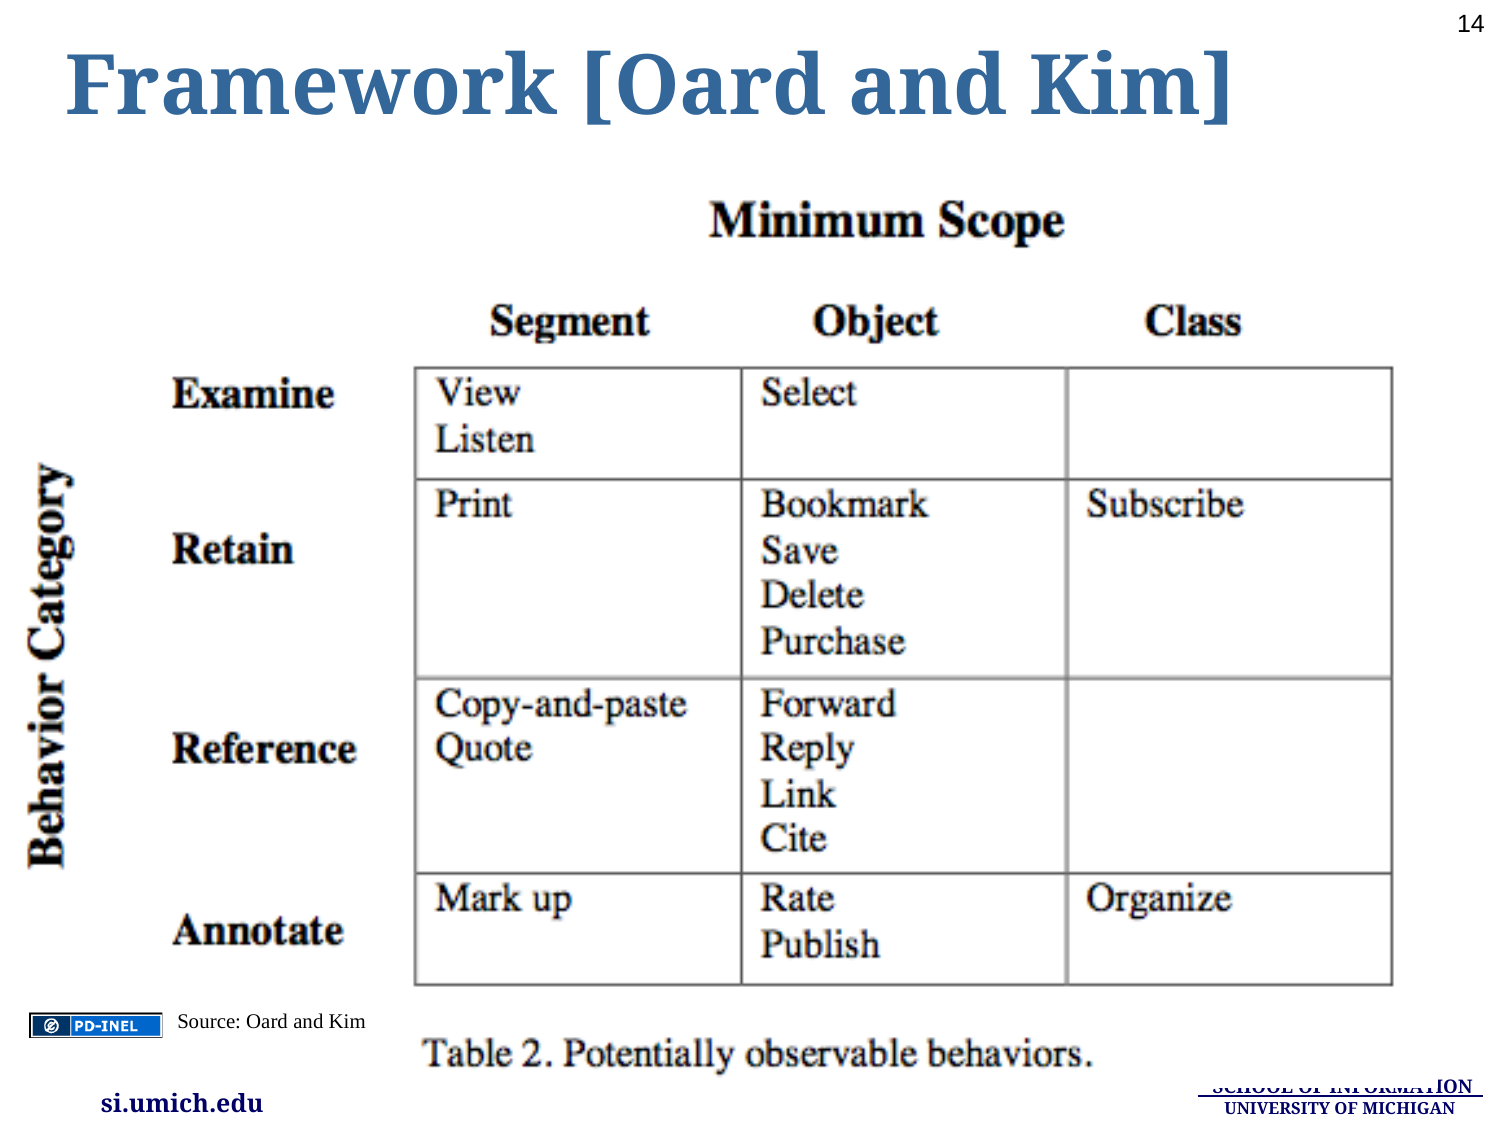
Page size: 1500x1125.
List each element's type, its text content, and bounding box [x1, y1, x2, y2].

picture [0, 173, 1438, 1089]
title Framework [Oard and Kim] [50, 0, 1326, 173]
text_box <number> [1337, 0, 1500, 51]
text_box Source: Oard and Kim [162, 999, 415, 1041]
